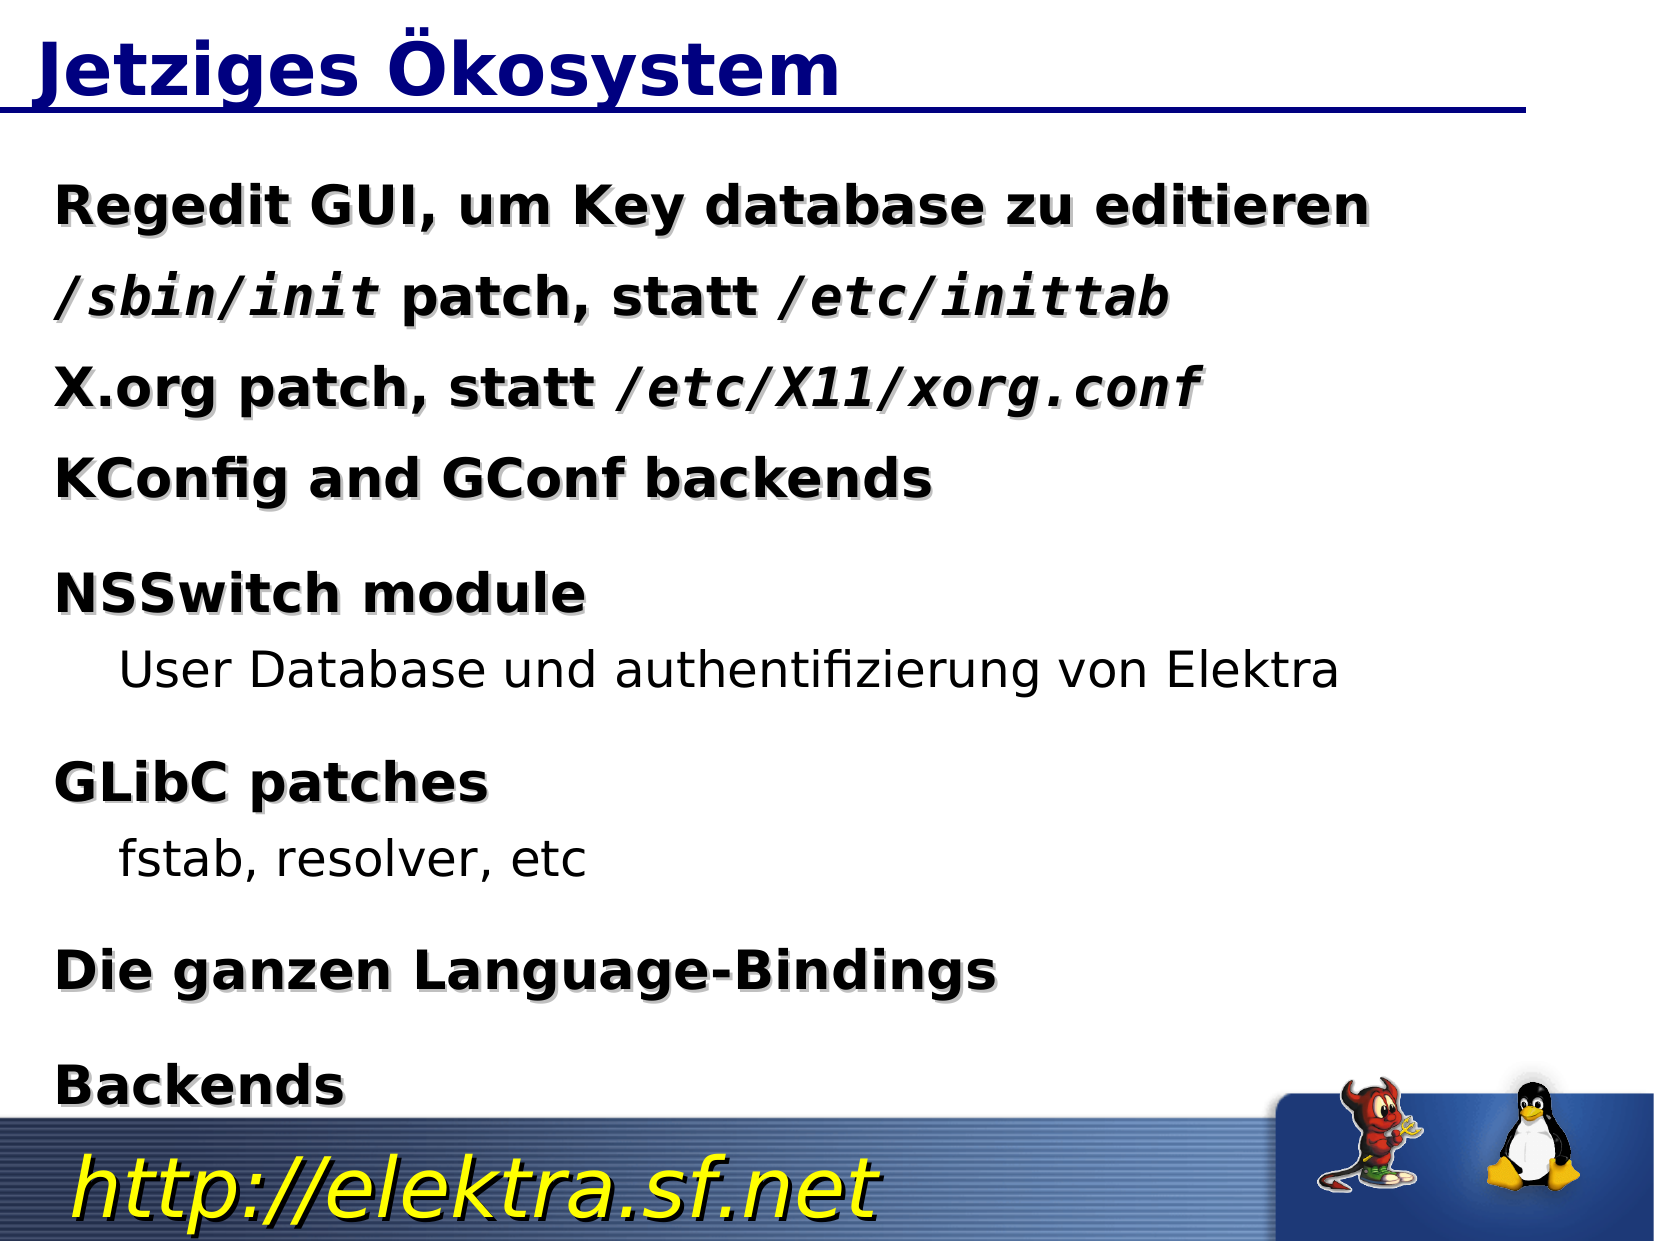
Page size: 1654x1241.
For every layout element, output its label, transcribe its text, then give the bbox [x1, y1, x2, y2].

list Regedit GUI, um Key database zu editieren /sbin/init patch, statt /etc/inittab X.org patch, statt /etc/X11/xorg.conf KConfig and GConf backends NSSwitch module User Database und authentifizierung von Elektra GLibC patches fstab, resolver, etc Die ganzen Language-Bindings Backends [38, 162, 1613, 1121]
picture [0, 1061, 1654, 1241]
text_box Jetziges Ökosystem [21, 14, 1611, 126]
